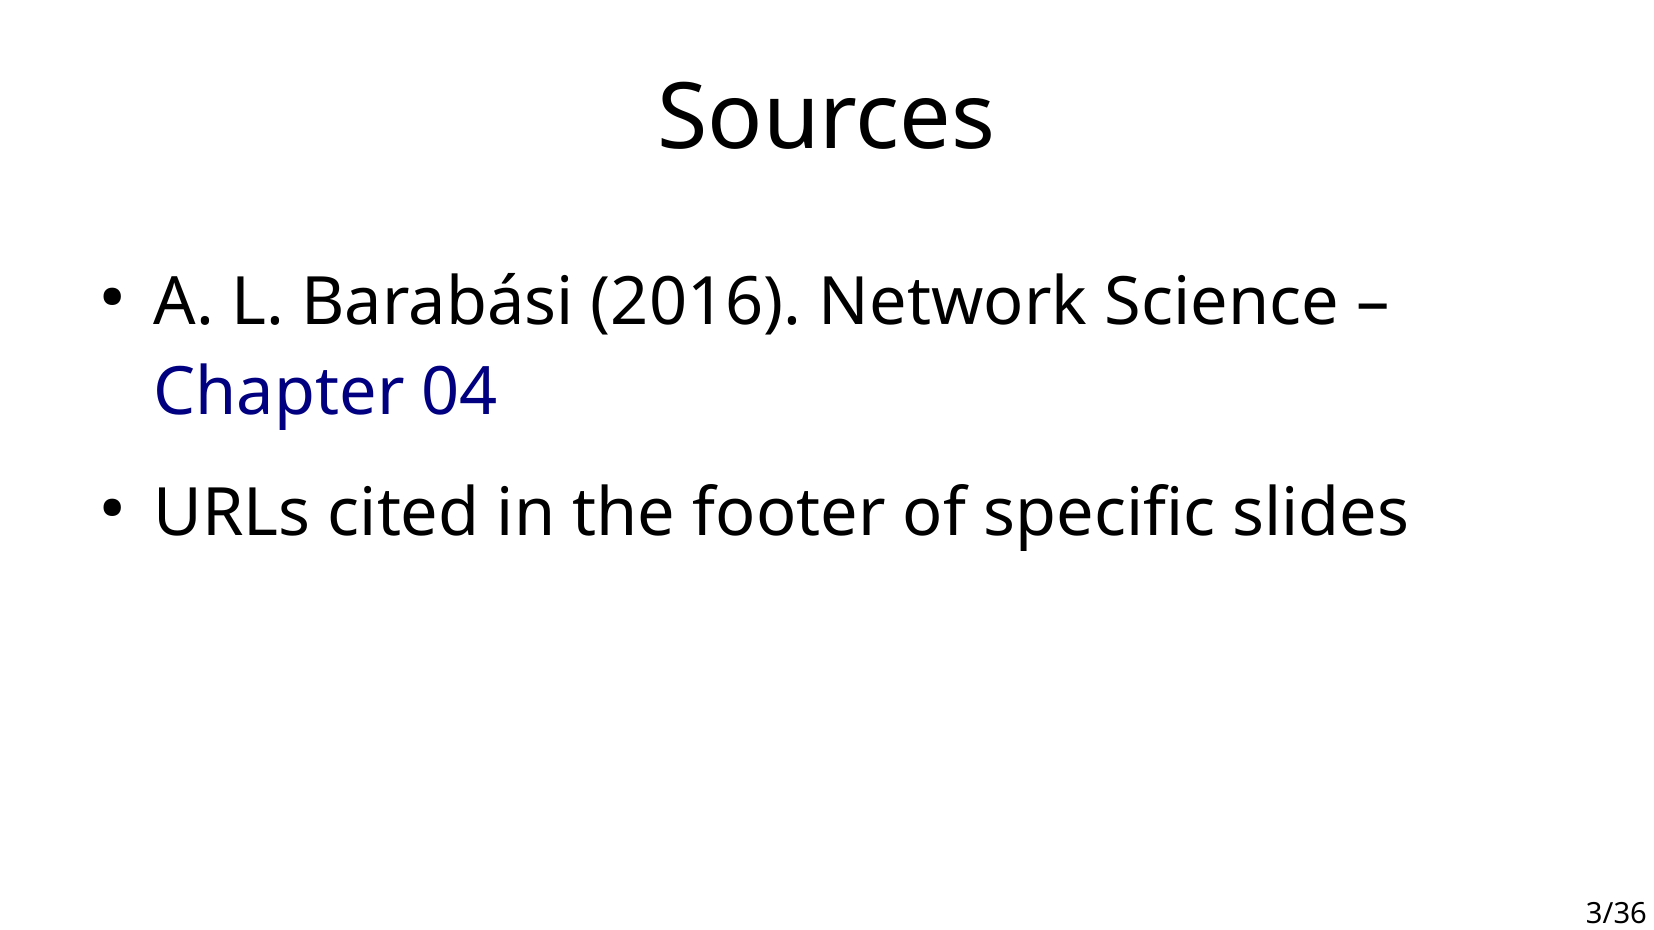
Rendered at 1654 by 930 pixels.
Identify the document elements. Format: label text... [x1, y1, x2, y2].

list A. L. Barabási (2016). Network Science – Chapter 04 URLs cited in the footer of specific slides [82, 252, 1571, 793]
title Sources [82, 1, 1571, 225]
